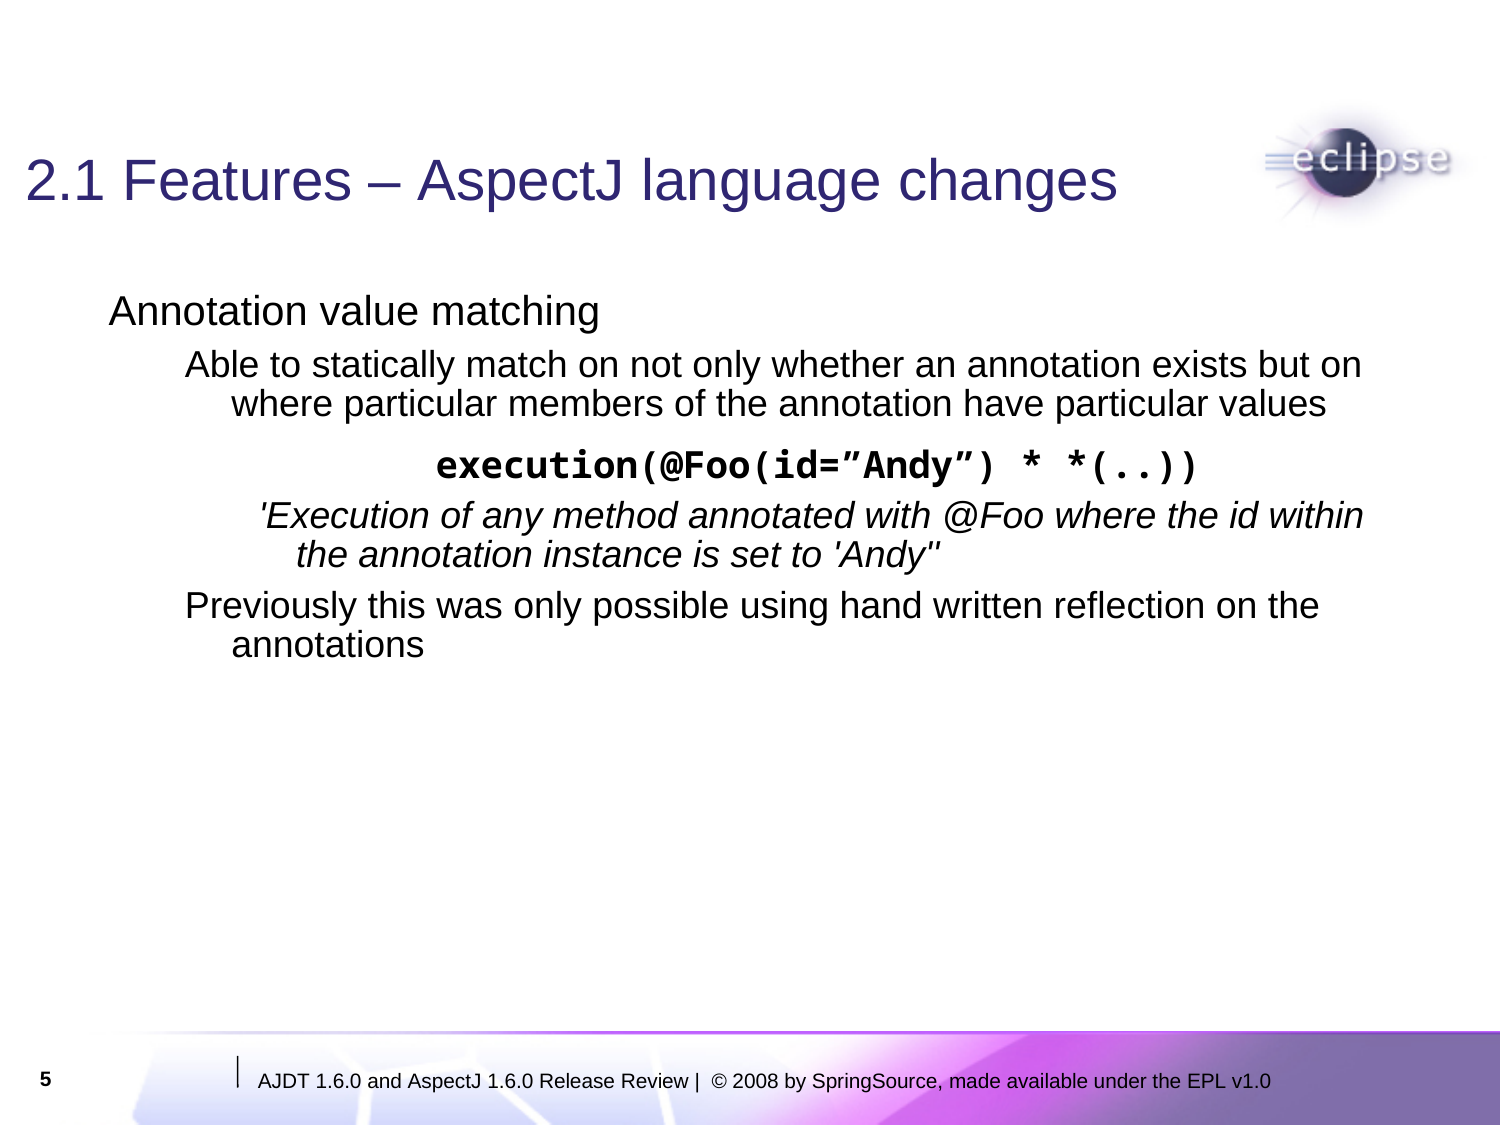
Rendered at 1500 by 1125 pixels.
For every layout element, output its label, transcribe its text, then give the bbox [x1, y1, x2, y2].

title 2.1 Features – AspectJ language changes [25, 150, 1378, 218]
list Annotation value matching Able to statically match on not only whether an annotation exists but on where particular members of the annotation have particular values execution(@Foo(id=”Andy”) * *(..))‏ 'Execution of any method annotated with @Foo where the id within the annotation instance is set to 'Andy'' Previously this was only possible using hand written reflection on the annotations [108, 291, 1378, 696]
picture [1234, 30, 1488, 284]
picture [0, 1031, 1500, 1125]
